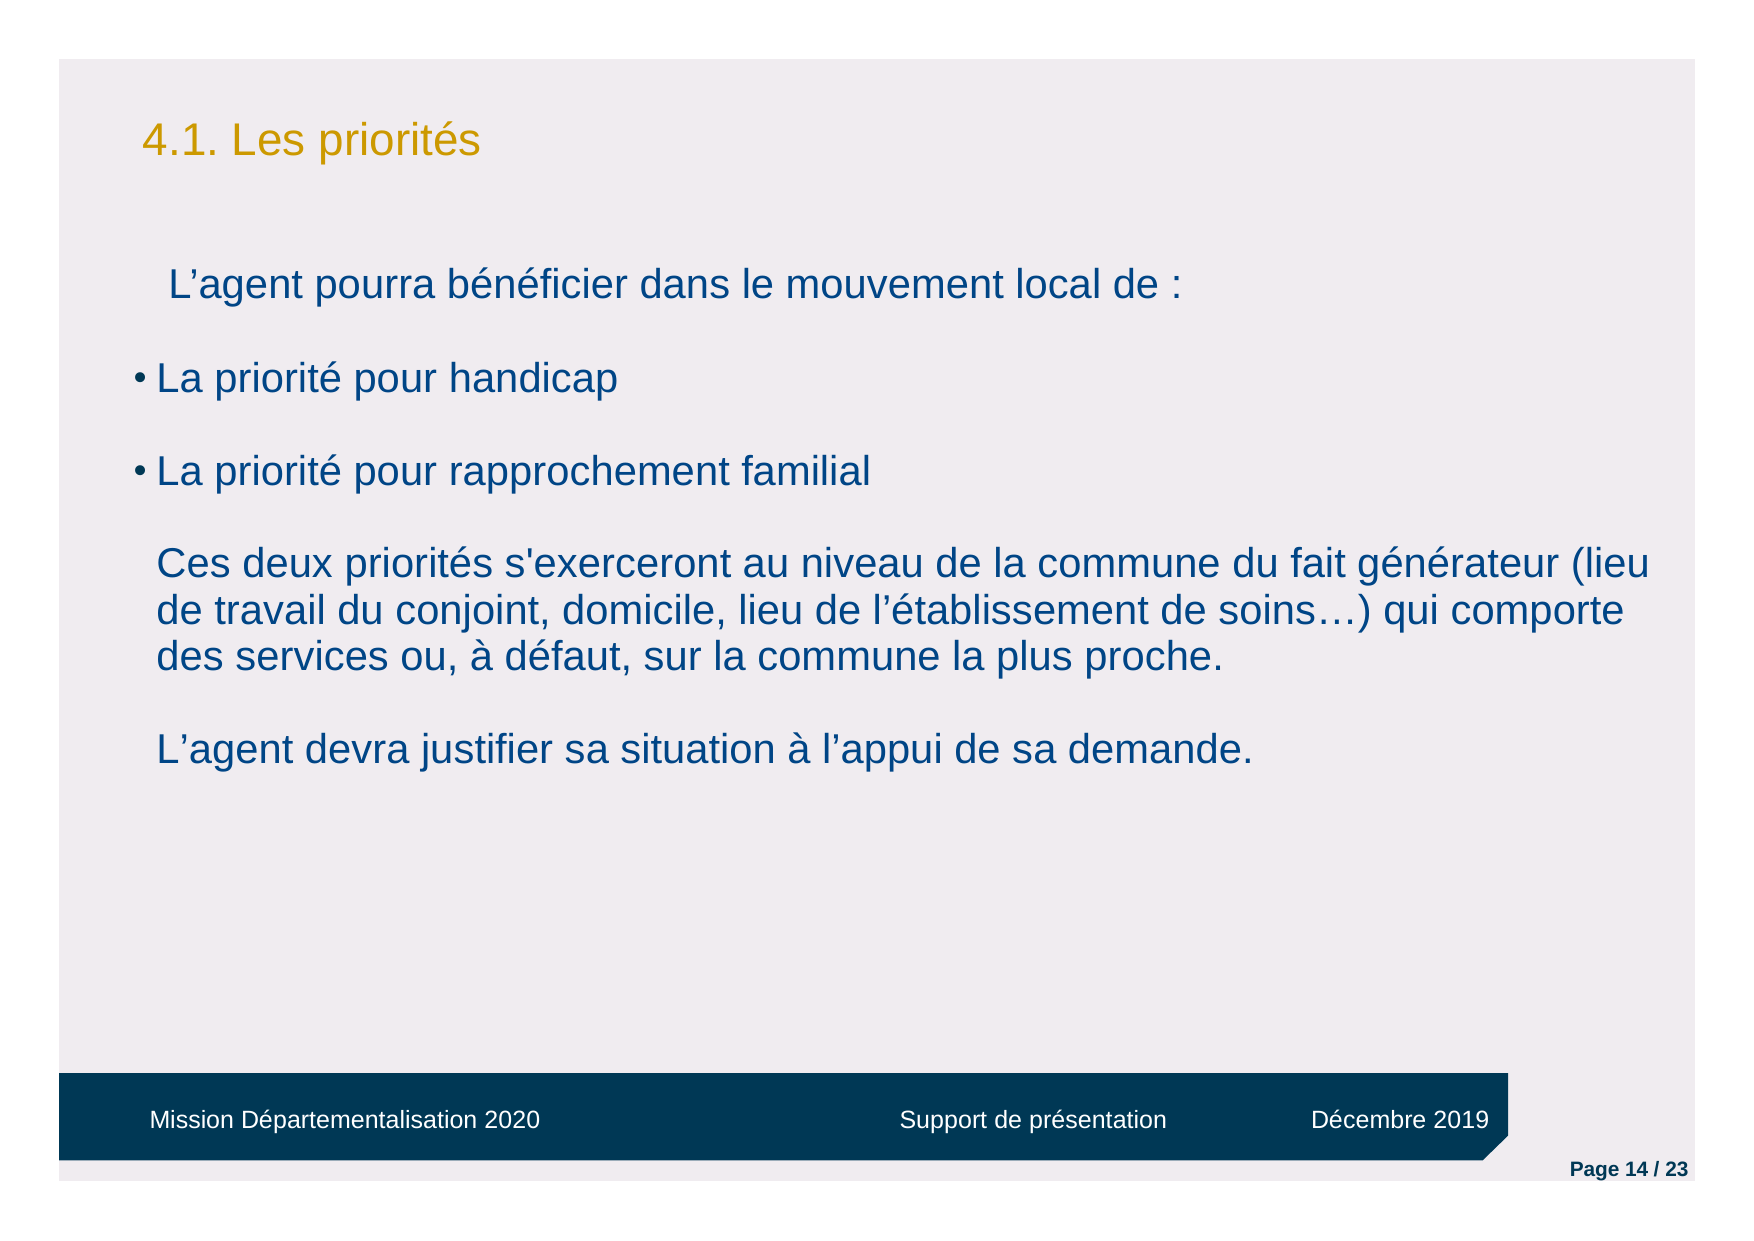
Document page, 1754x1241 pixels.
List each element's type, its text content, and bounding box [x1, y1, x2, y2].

text_box L’agent pourra bénéficier dans le mouvement local de : La priorité pour handicap La priorité pour rapprochement familial Ces deux priorités s'exerceront au niveau de la commune du fait générateur (lieu de travail du conjoint, domicile, lieu de l’établissement de soins…) qui comporte des services ou, à défaut, sur la commune la plus proche. L’agent devra justifier sa situation à l’appui de sa demande. [118, 253, 1695, 1004]
title 4.1. Les priorités [142, 67, 1595, 216]
